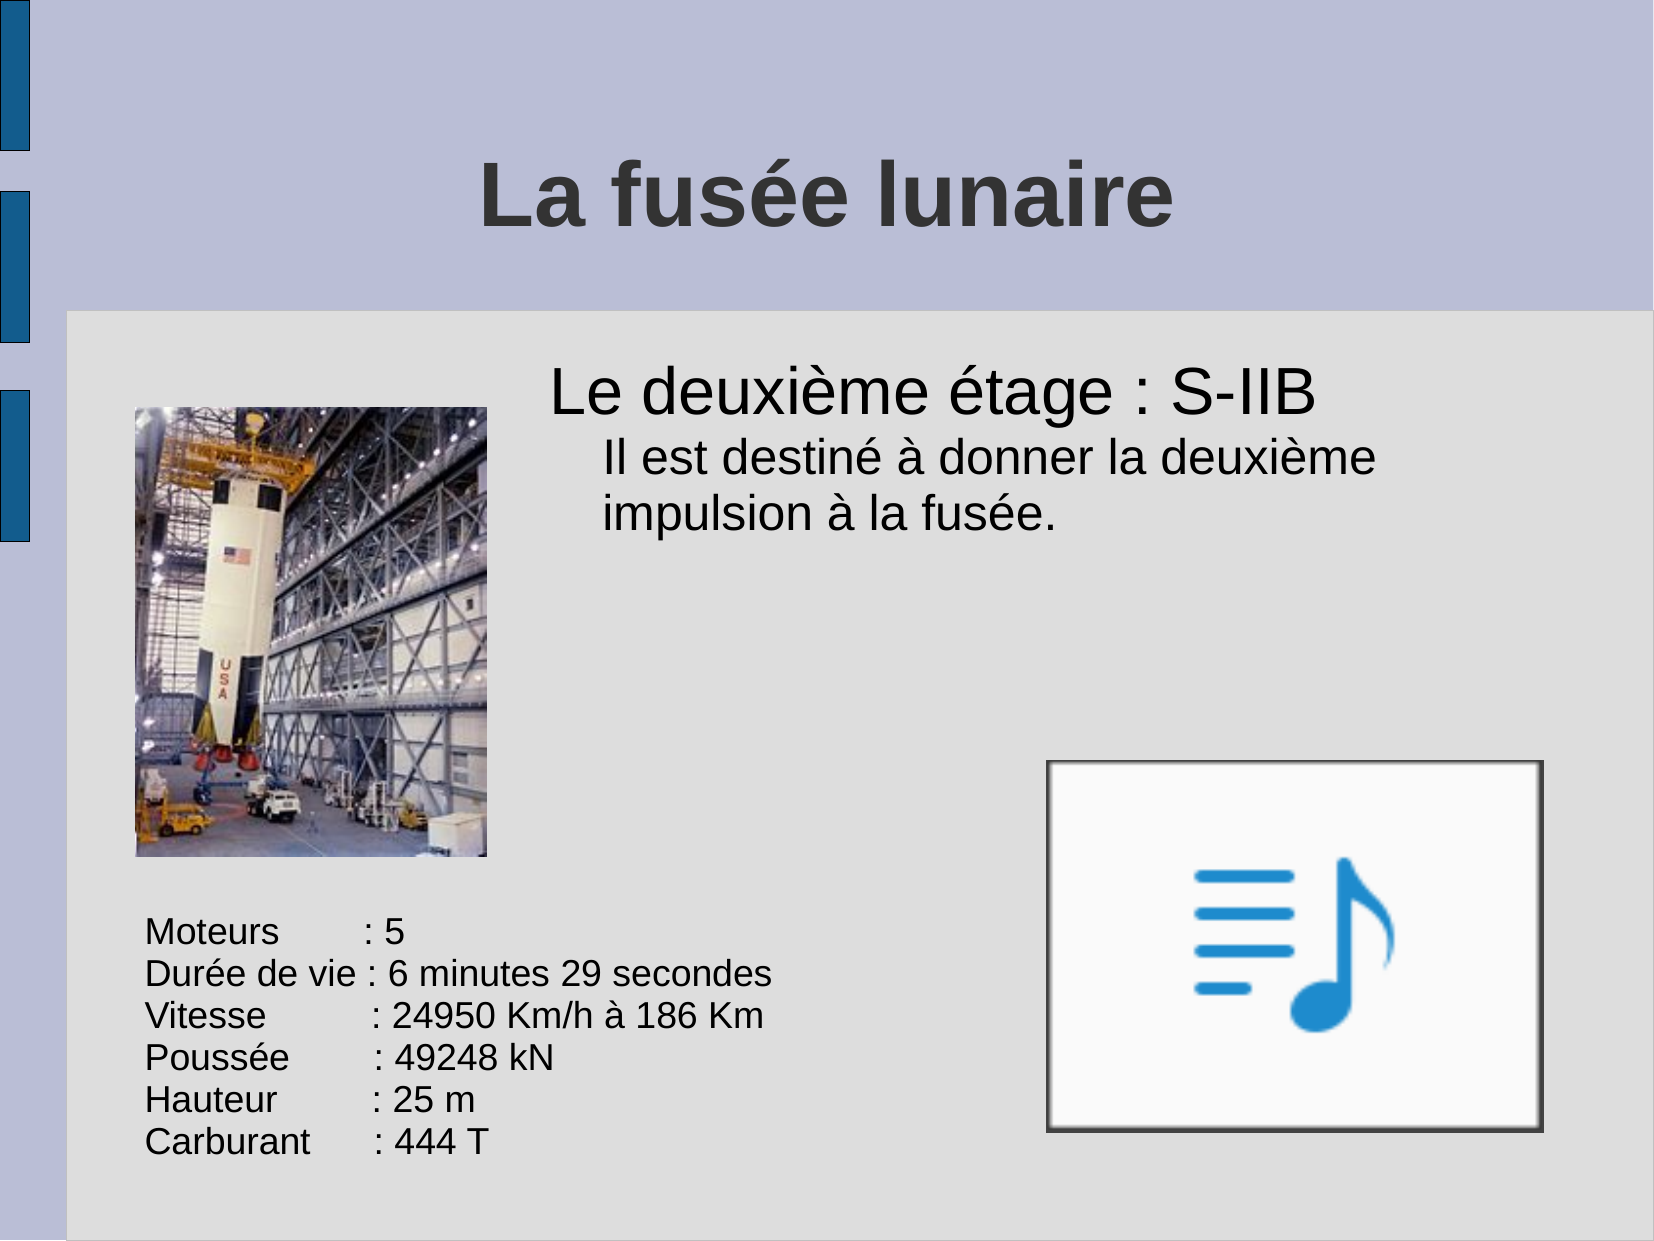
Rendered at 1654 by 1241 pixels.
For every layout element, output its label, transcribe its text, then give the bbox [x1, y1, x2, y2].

picture [135, 407, 487, 857]
list Le deuxième étage : S-IIB Il est destiné à donner la deuxième impulsion à la fusée. [531, 354, 1517, 541]
title La fusée lunaire [121, 91, 1534, 299]
text_box Moteurs : 5 Durée de vie : 6 minutes 29 secondes Vitesse : 24950 Km/h à 186 Km Poussée : 49248 kN Hauteur : 25 m Carburant : 444 T [129, 902, 815, 1171]
text_box [1045, 758, 1546, 1134]
